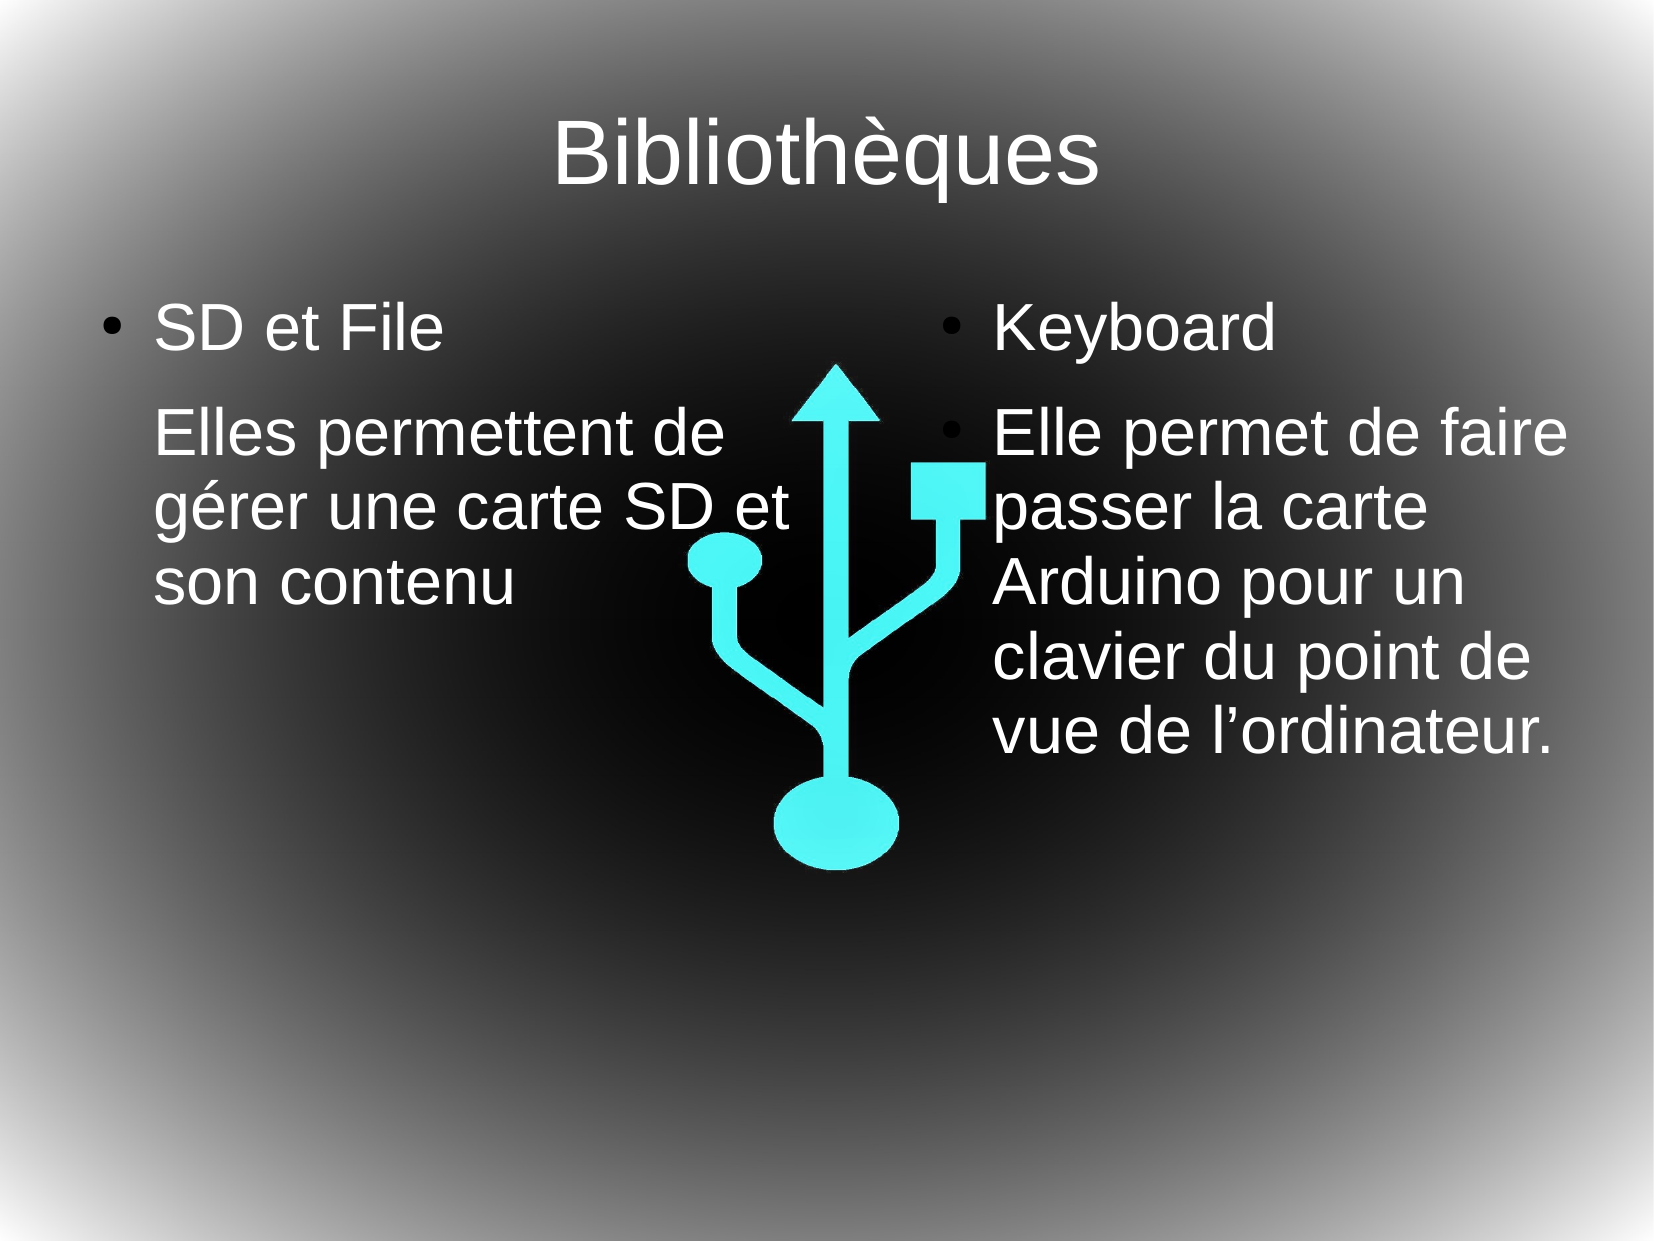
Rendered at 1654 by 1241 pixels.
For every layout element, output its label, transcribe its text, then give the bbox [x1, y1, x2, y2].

list Keyboard Elle permet de faire passer la carte Arduino pour un clavier du point de vue de l’ordinateur. [922, 290, 1649, 1010]
list SD et File Elles permettent de gérer une carte SD et son contenu [82, 290, 809, 1010]
title Bibliothèques [82, 49, 1571, 257]
picture [0, 0, 1654, 1241]
